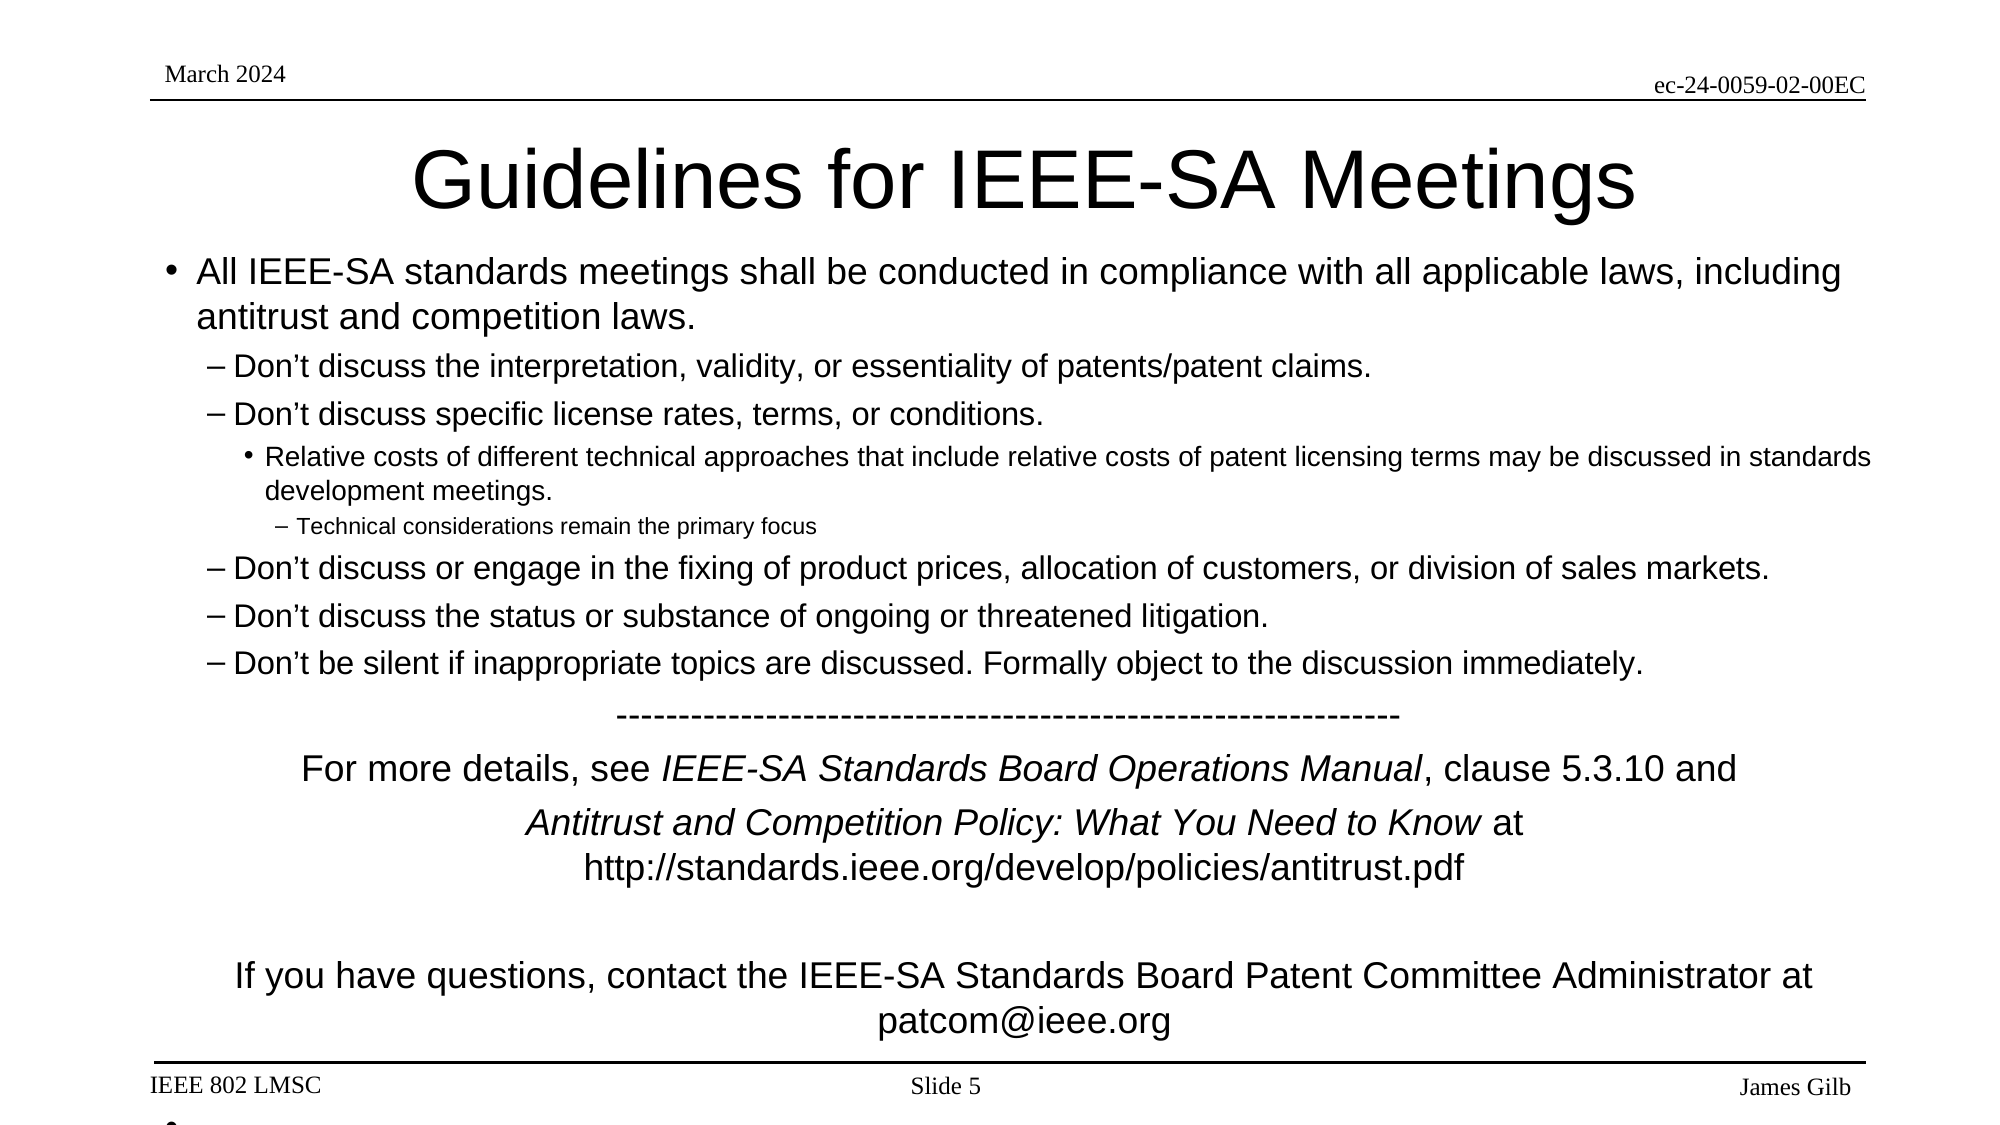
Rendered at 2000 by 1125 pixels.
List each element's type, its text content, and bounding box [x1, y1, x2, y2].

title Guidelines for IEEE-SA Meetings [149, 112, 1900, 238]
list All IEEE-SA standards meetings shall be conducted in compliance with all applicable laws, including antitrust and competition laws. Don’t discuss the interpretation, validity, or essentiality of patents/patent claims. Don’t discuss specific license rates, terms, or conditions. Relative costs of different technical approaches that include relative costs of patent licensing terms may be discussed in standards development meetings. Technical considerations remain the primary focus Don’t discuss or engage in the fixing of product prices, allocation of customers, or division of sales markets. Don’t discuss the status or substance of ongoing or threatened litigation. Don’t be silent if inappropriate topics are discussed. Formally object to the discussion immediately. --------------------------------------------------------------- For more details, see IEEE-SA Standards Board Operations Manual, clause 5.3.10 and Antitrust and Competition Policy: What You Need to Know at http://standards.ieee.org/develop/policies/antitrust.pdf If you have questions, contact the IEEE-SA Standards Board Patent Committee Administrator at patcom@ieee.org [149, 239, 1900, 1051]
